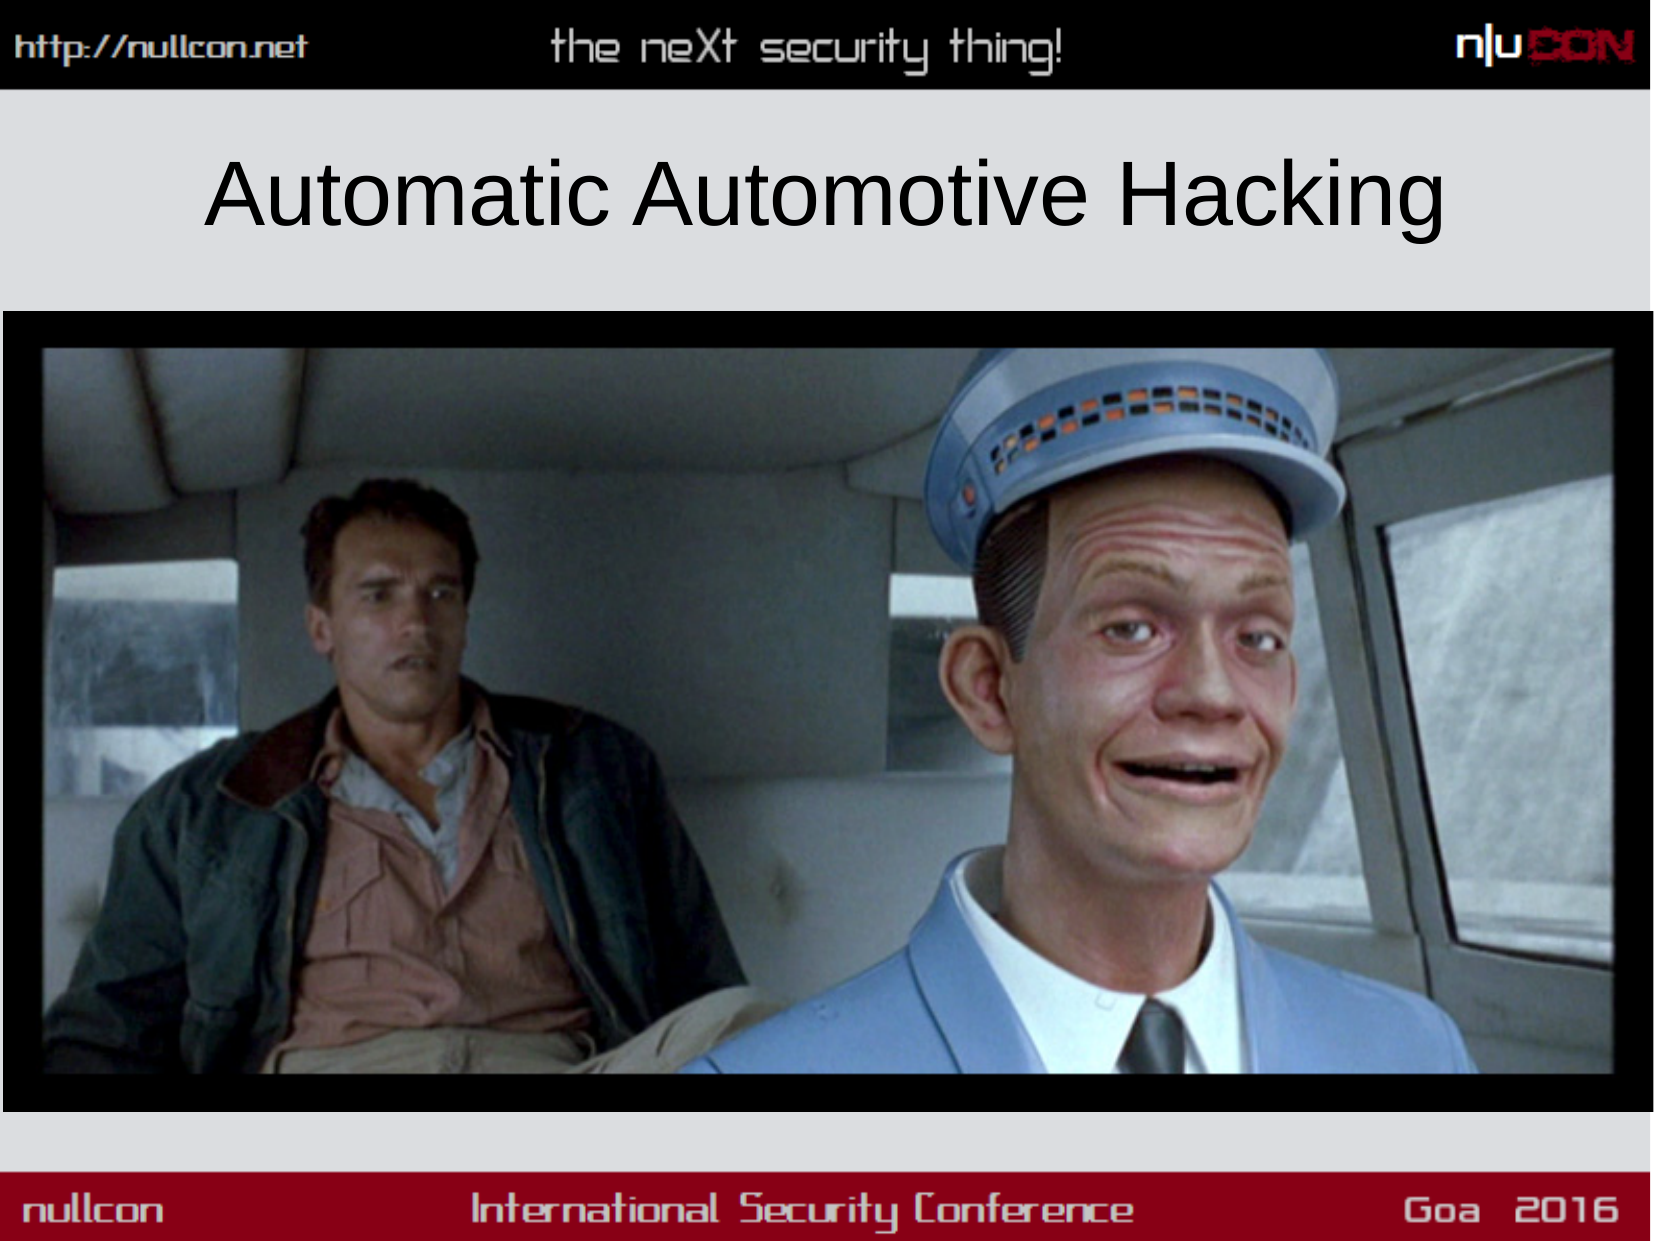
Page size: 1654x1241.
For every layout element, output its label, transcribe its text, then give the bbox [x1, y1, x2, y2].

picture [0, 0, 1654, 1241]
title Automatic Automotive Hacking [82, 90, 1571, 298]
